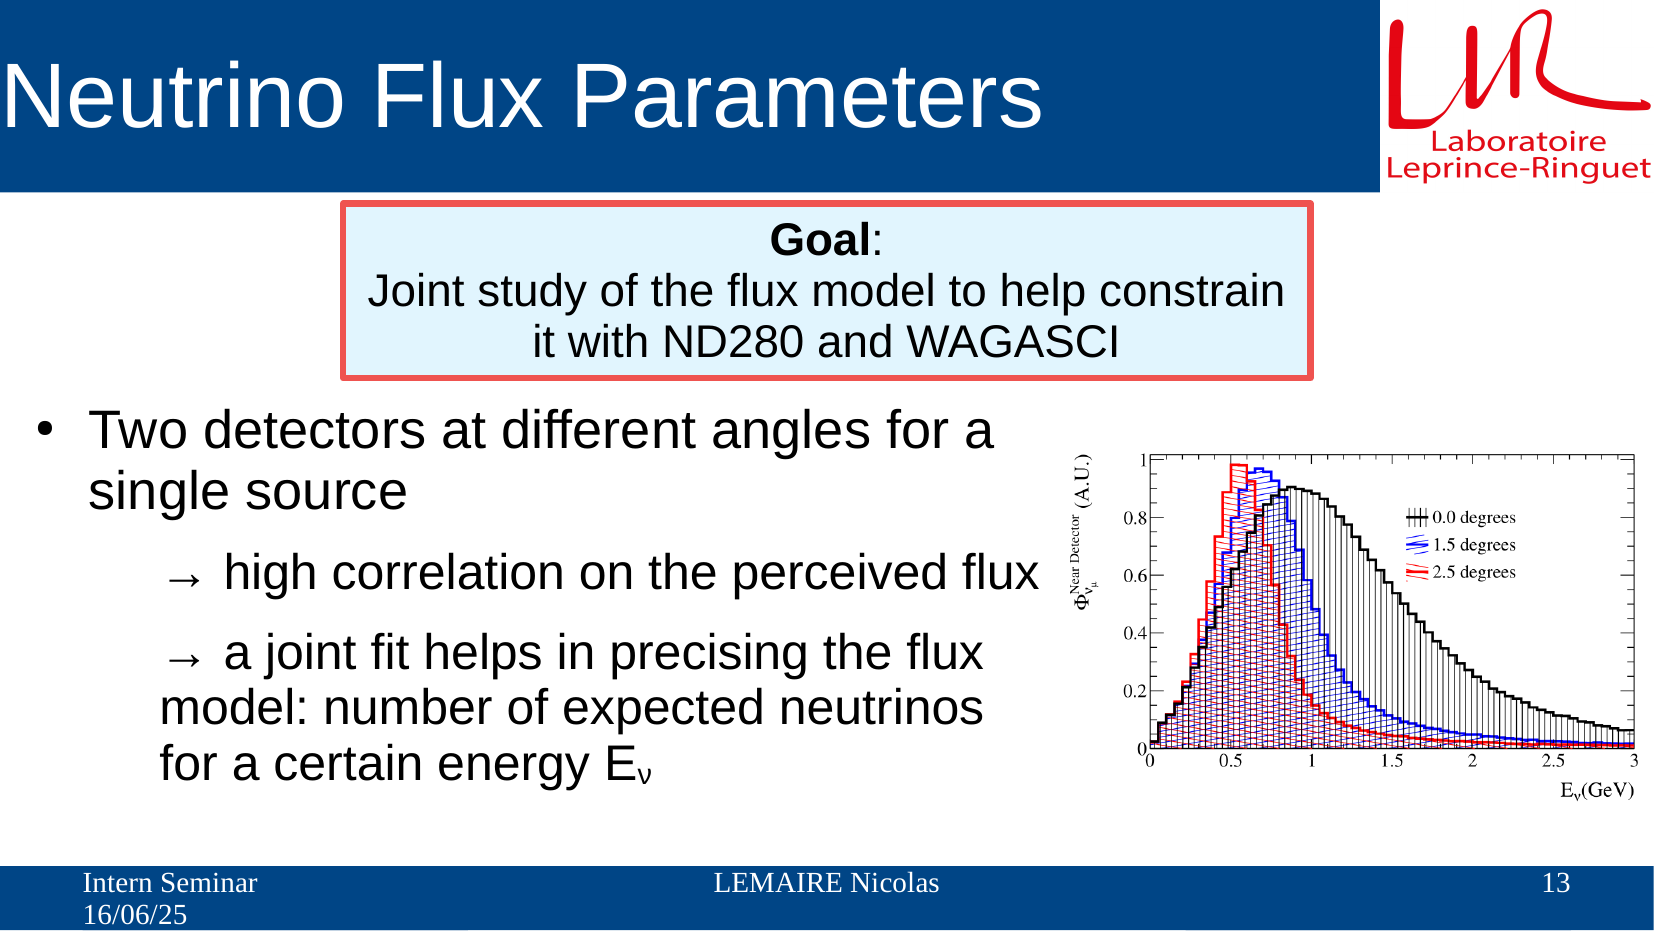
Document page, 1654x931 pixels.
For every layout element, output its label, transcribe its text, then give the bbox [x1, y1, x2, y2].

picture [1380, 0, 1654, 193]
text_box Goal: Joint study of the flux model to help constrain it with ND280 and WAGASCI [343, 203, 1311, 379]
picture [1060, 442, 1642, 810]
title Neutrino Flux Parameters [0, 0, 1380, 193]
list Two detectors at different angles for a single source → high correlation on the perceived flux → a joint fit helps in precising the flux model: number of expected neutrinos for a certain energy Eν [17, 399, 1058, 851]
